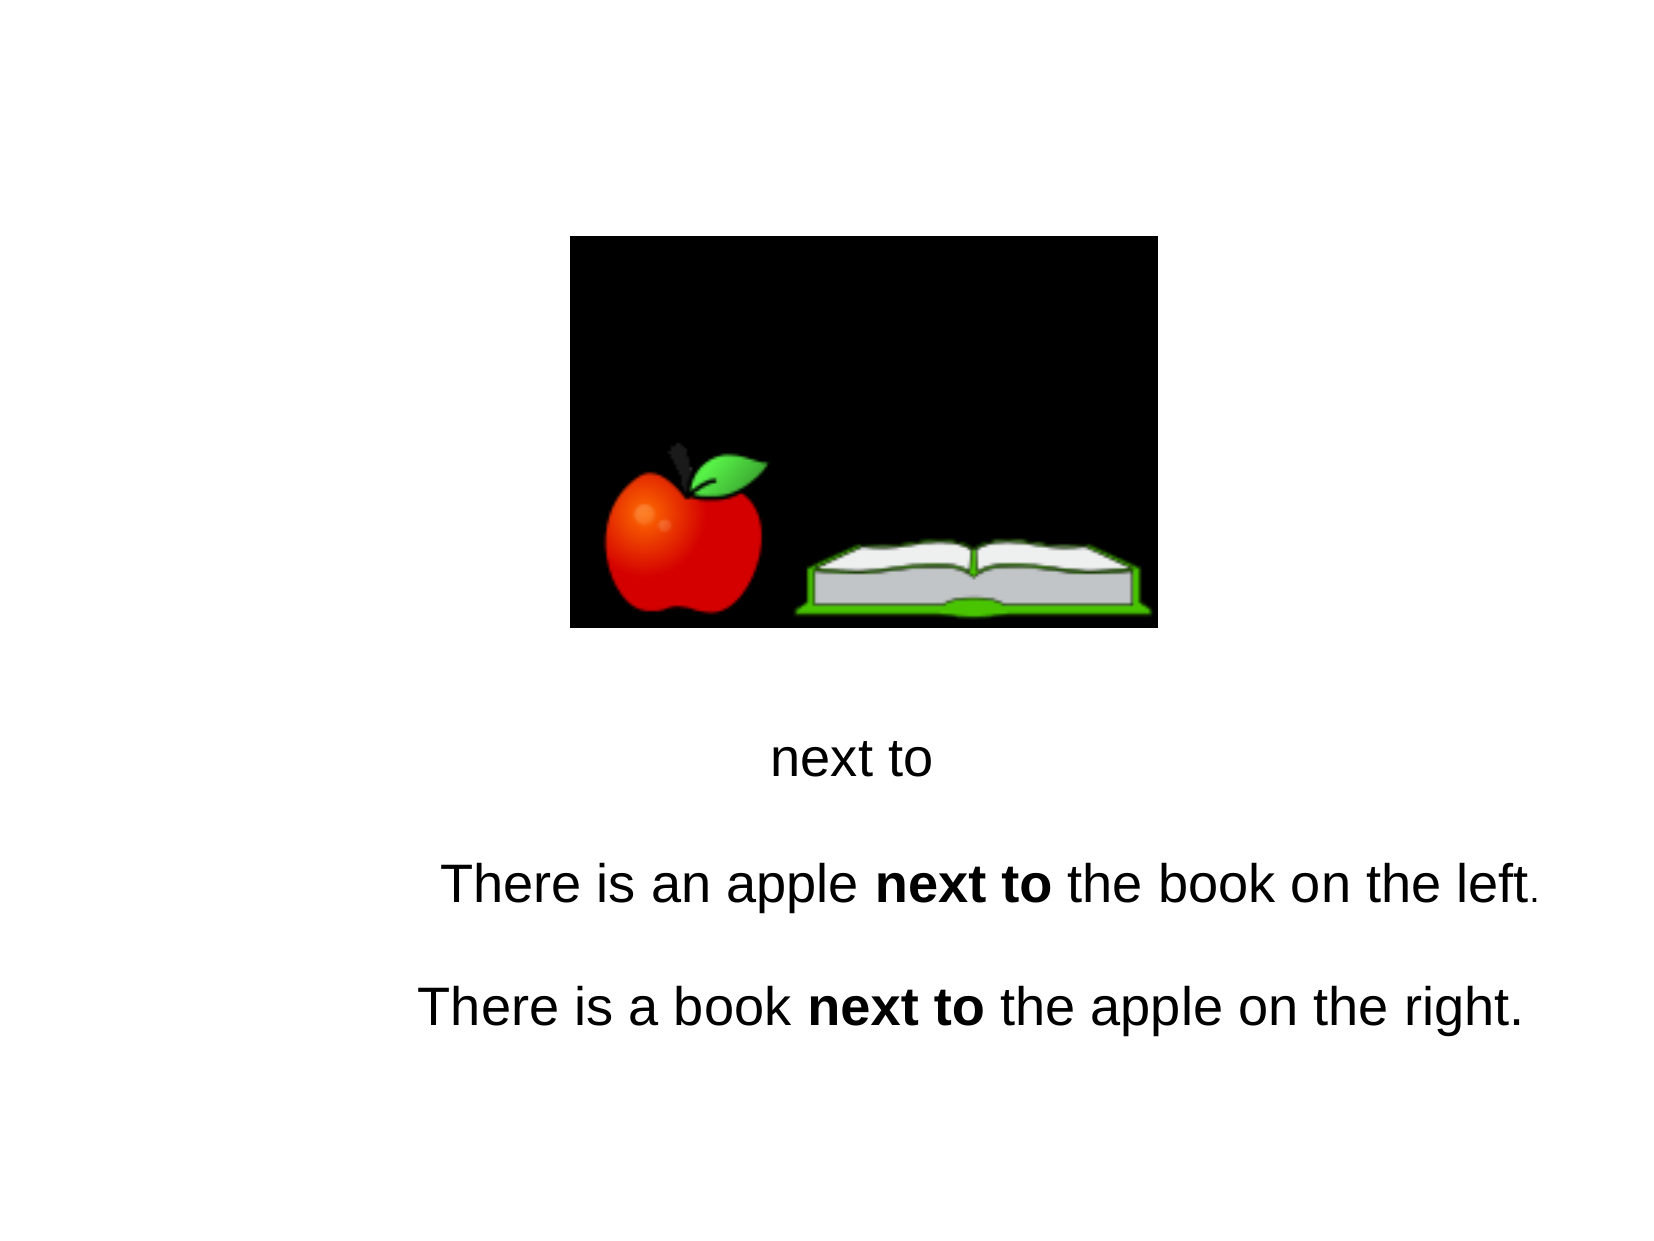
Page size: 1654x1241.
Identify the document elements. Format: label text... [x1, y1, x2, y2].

picture [570, 236, 1158, 628]
text_box next to [755, 720, 948, 796]
text_box There is an apple next to the book on the left. [425, 845, 1553, 922]
text_box There is a book next to the apple on the right. [402, 968, 1538, 1044]
